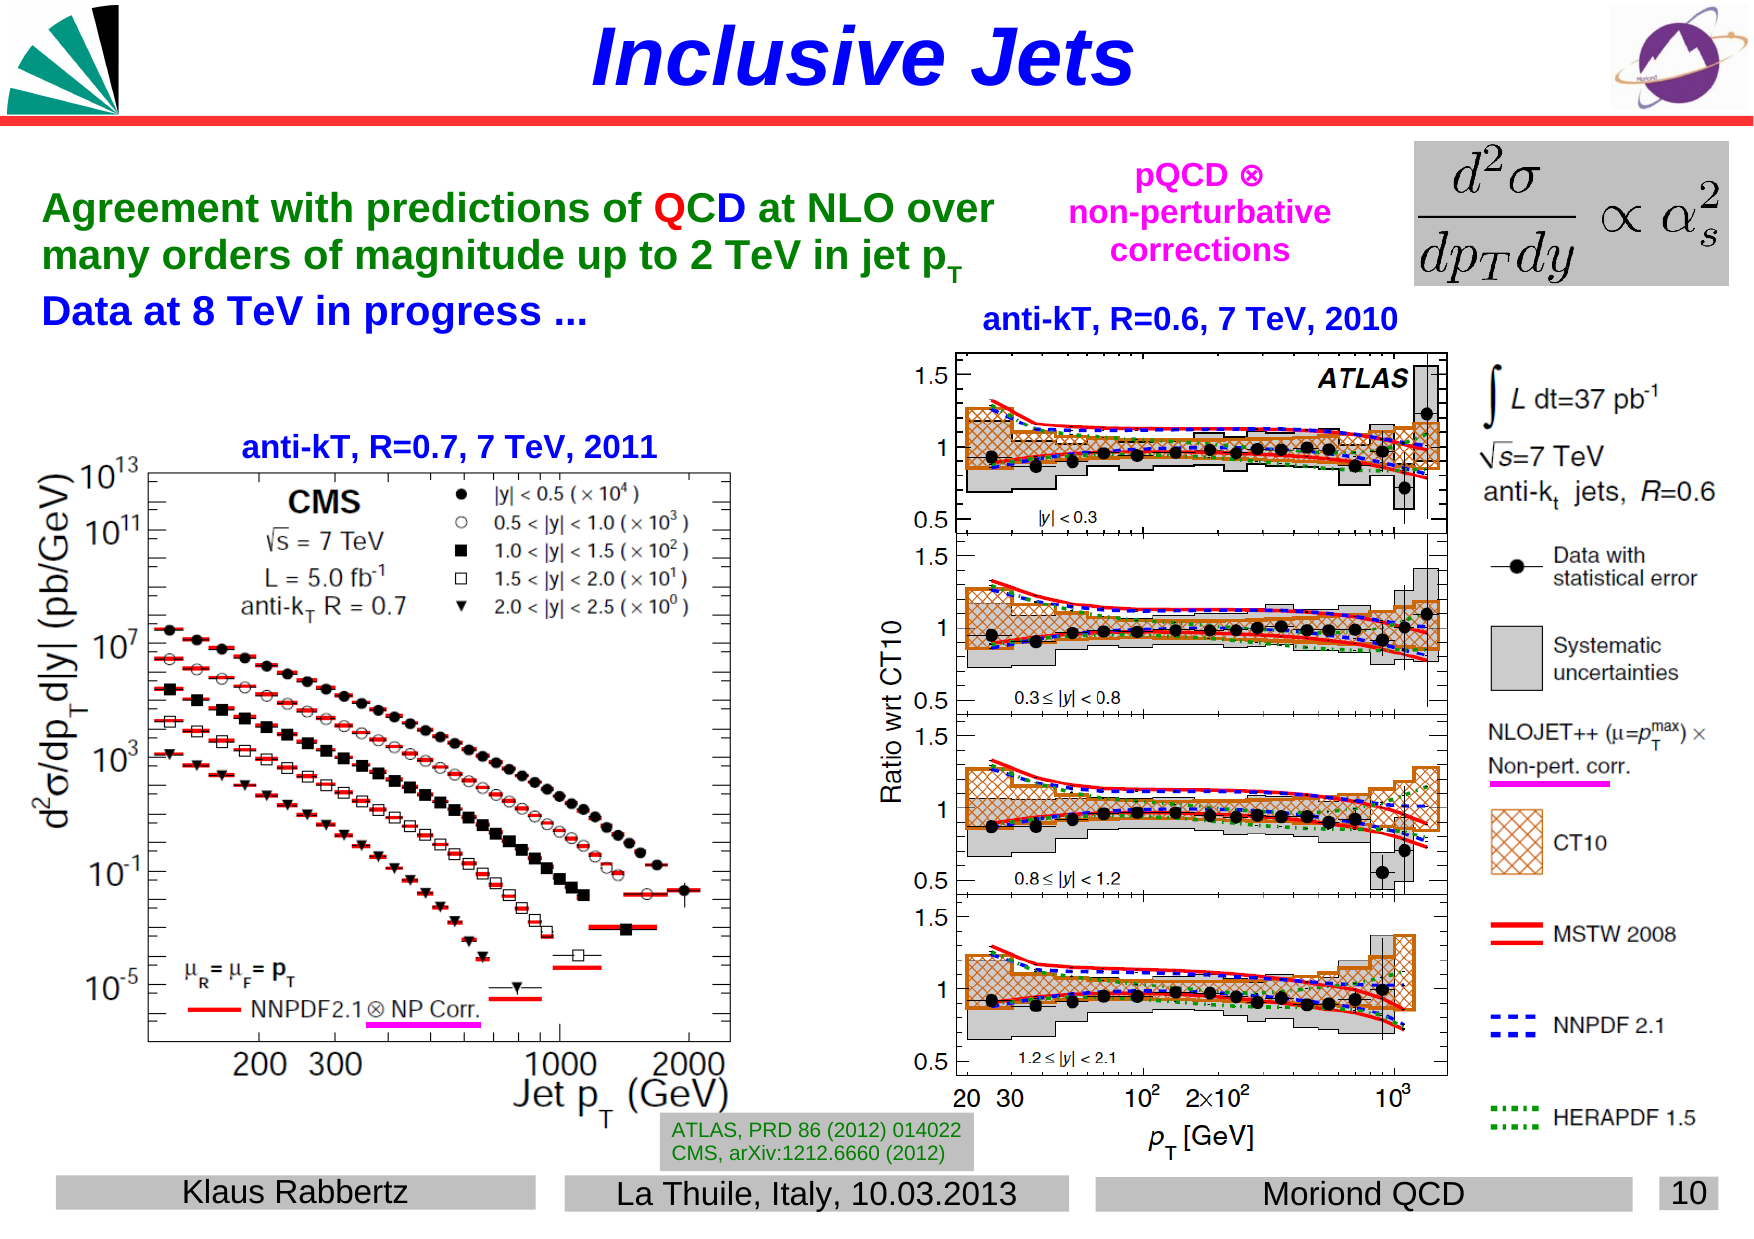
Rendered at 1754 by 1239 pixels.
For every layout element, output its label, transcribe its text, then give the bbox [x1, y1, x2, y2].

title Inclusive Jets [123, 0, 1606, 114]
text_box anti-kT, R=0.7, 7 TeV, 2011 [229, 422, 671, 472]
text_box pQCD ⊗ non-perturbative corrections [1056, 149, 1344, 275]
text_box ATLAS, PRD 86 (2012) 014022 CMS, arXiv:1212.6660 (2012) [659, 1112, 974, 1172]
picture [1468, 350, 1729, 1146]
picture [1413, 140, 1729, 286]
text_box anti-kT, R=0.6, 7 TeV, 2010 [970, 294, 1412, 343]
text_box Agreement with predictions of QCD at NLO over many orders of magnitude up to 2 TeV in jet pT Data at 8 TeV in progress ... [29, 179, 1068, 376]
picture [25, 452, 745, 1138]
picture [876, 348, 1457, 1165]
picture [7, 5, 119, 116]
picture [1611, 5, 1748, 110]
